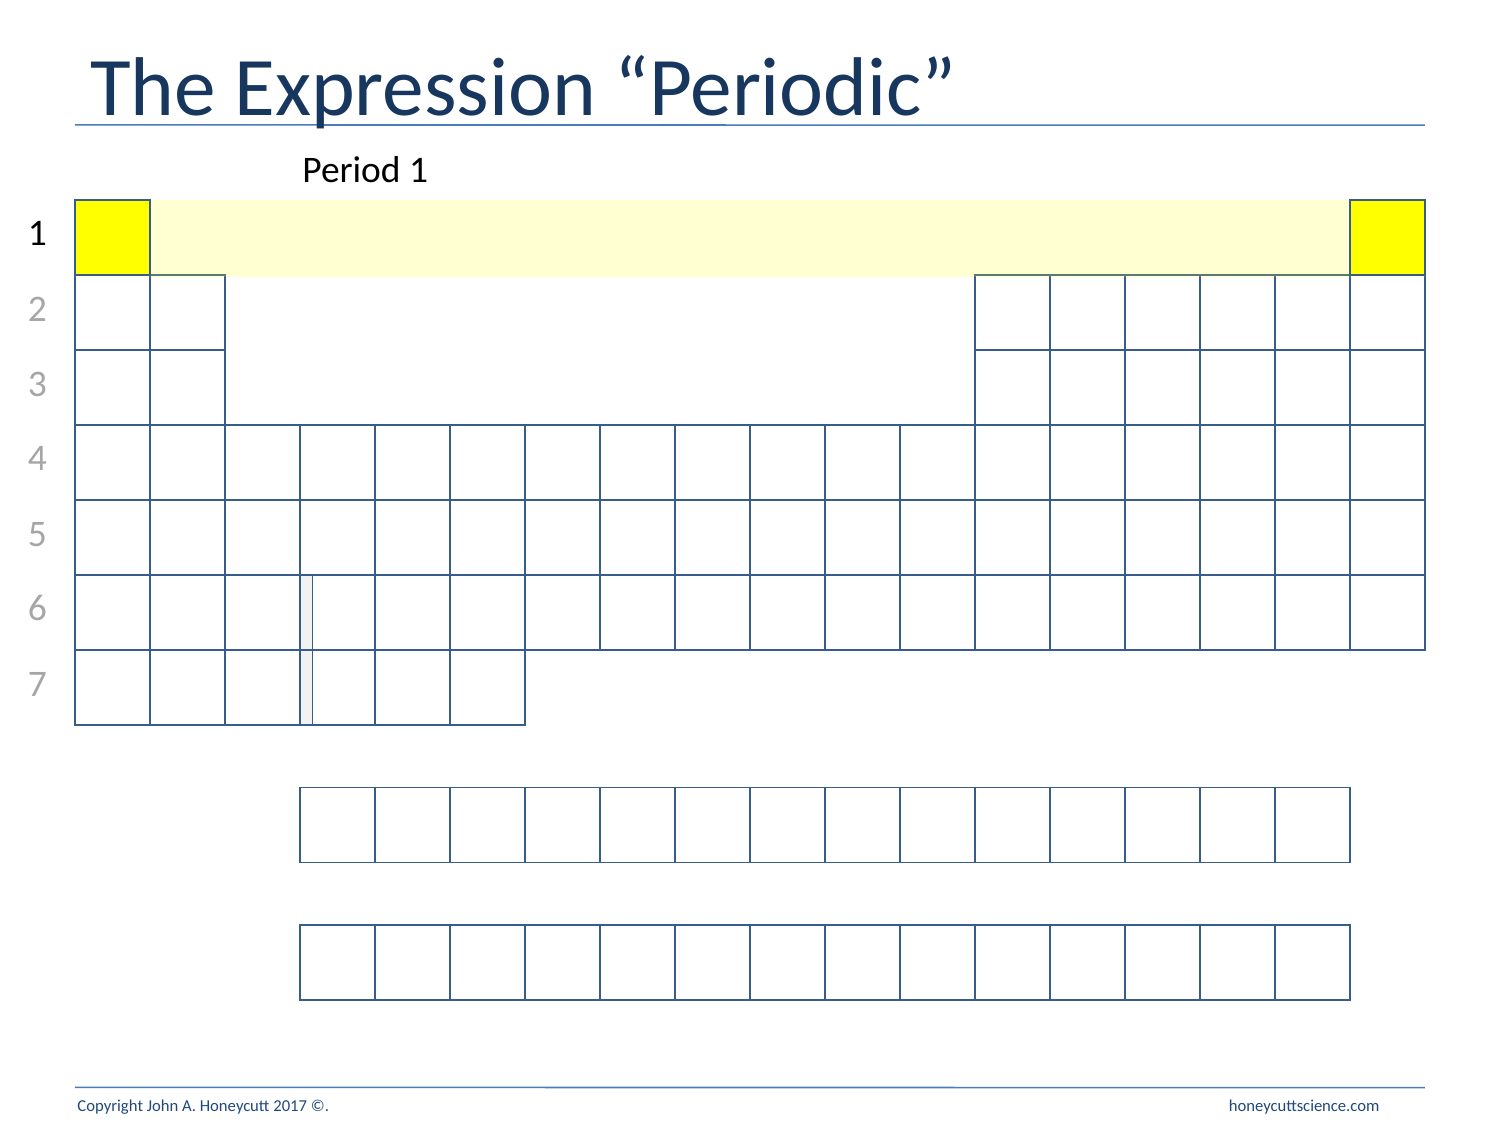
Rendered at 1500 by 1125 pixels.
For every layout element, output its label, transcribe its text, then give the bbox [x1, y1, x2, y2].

text_box 6 [12, 575, 63, 636]
text_box 5 [12, 501, 63, 563]
text_box 4 [12, 425, 63, 486]
text_box [74, 199, 1425, 277]
text_box Period 1 [287, 137, 445, 199]
title The Expression “Periodic” [75, 45, 1425, 121]
text_box 7 [12, 651, 63, 713]
text_box 3 [12, 351, 63, 413]
text_box 2 [12, 276, 63, 338]
text_box 1 [12, 200, 63, 261]
